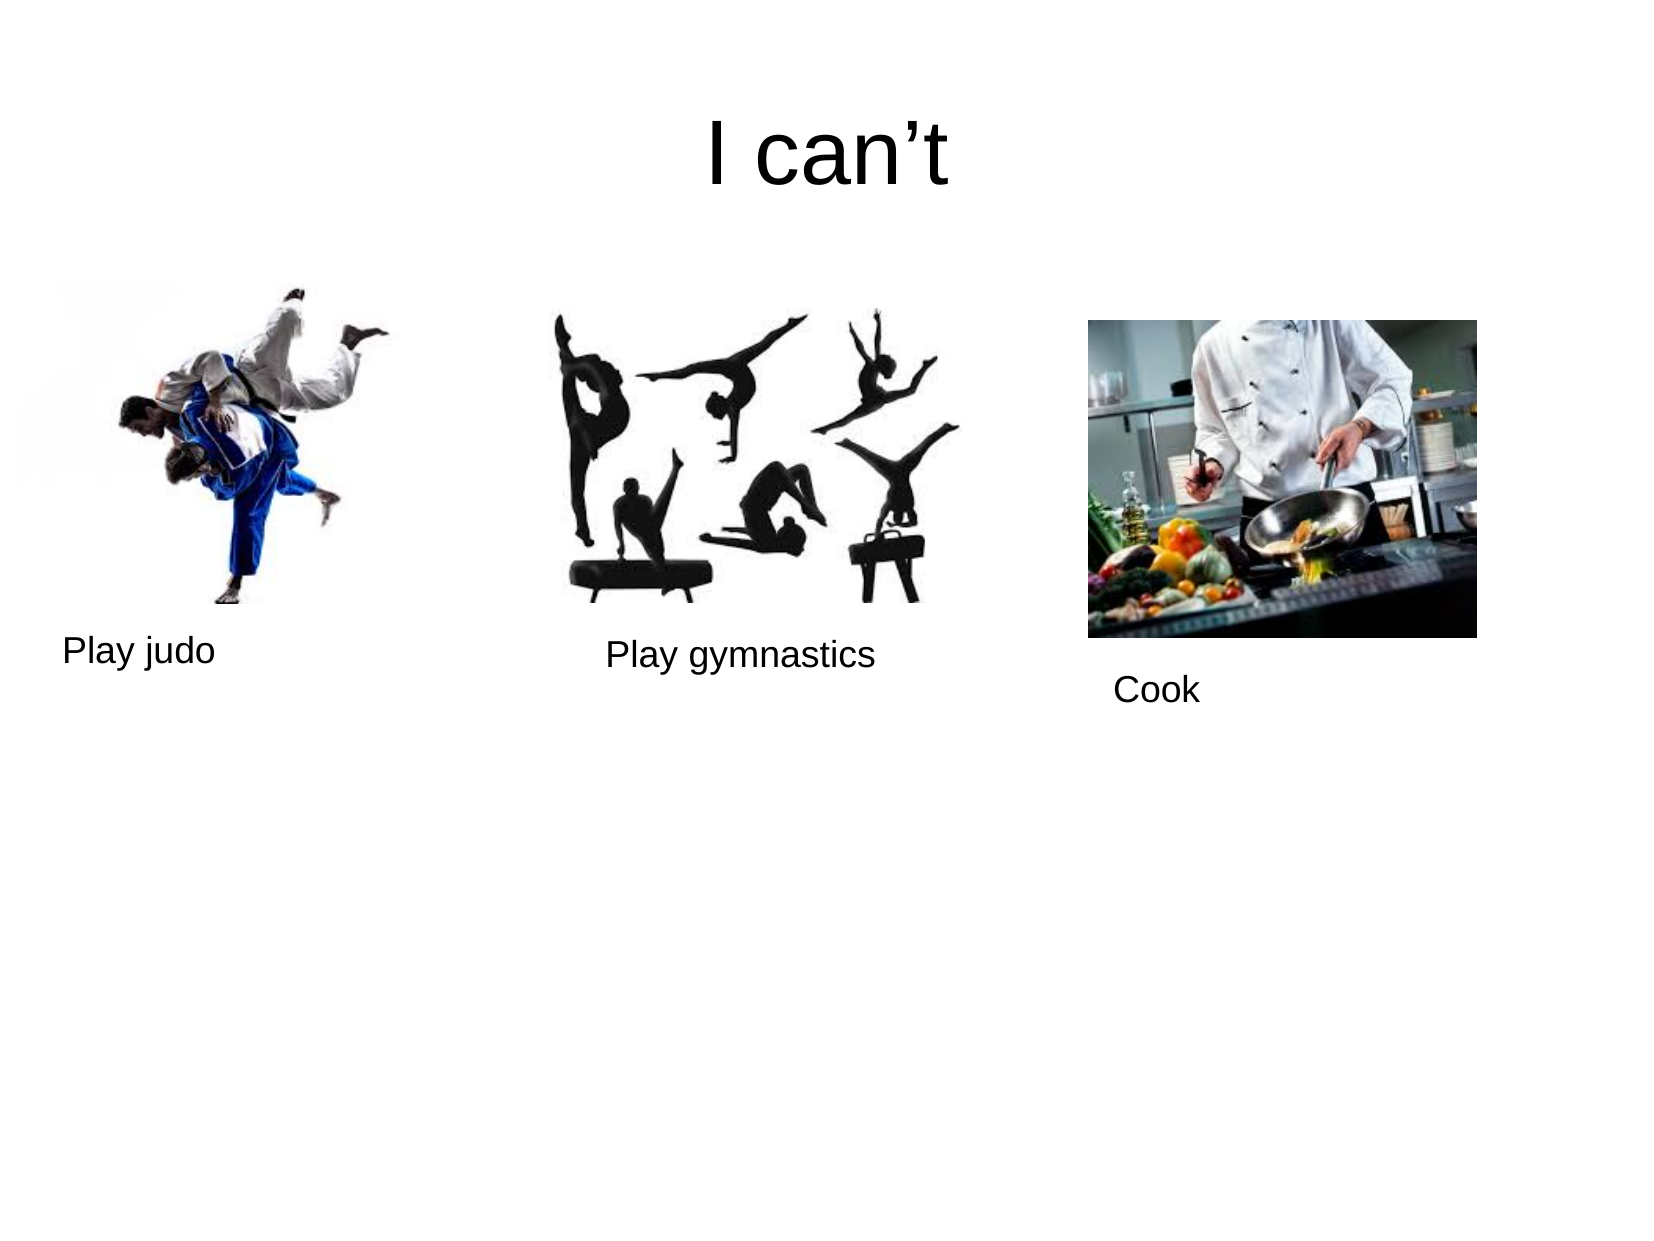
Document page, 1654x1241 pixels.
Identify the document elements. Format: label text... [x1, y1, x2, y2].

text_box Play judo [47, 622, 296, 804]
text_box Play gymnastics [590, 625, 898, 683]
picture [1088, 320, 1477, 638]
text_box Cook [1098, 661, 1300, 718]
picture [549, 308, 969, 603]
picture [0, 283, 426, 604]
title I can’t [82, 49, 1571, 257]
